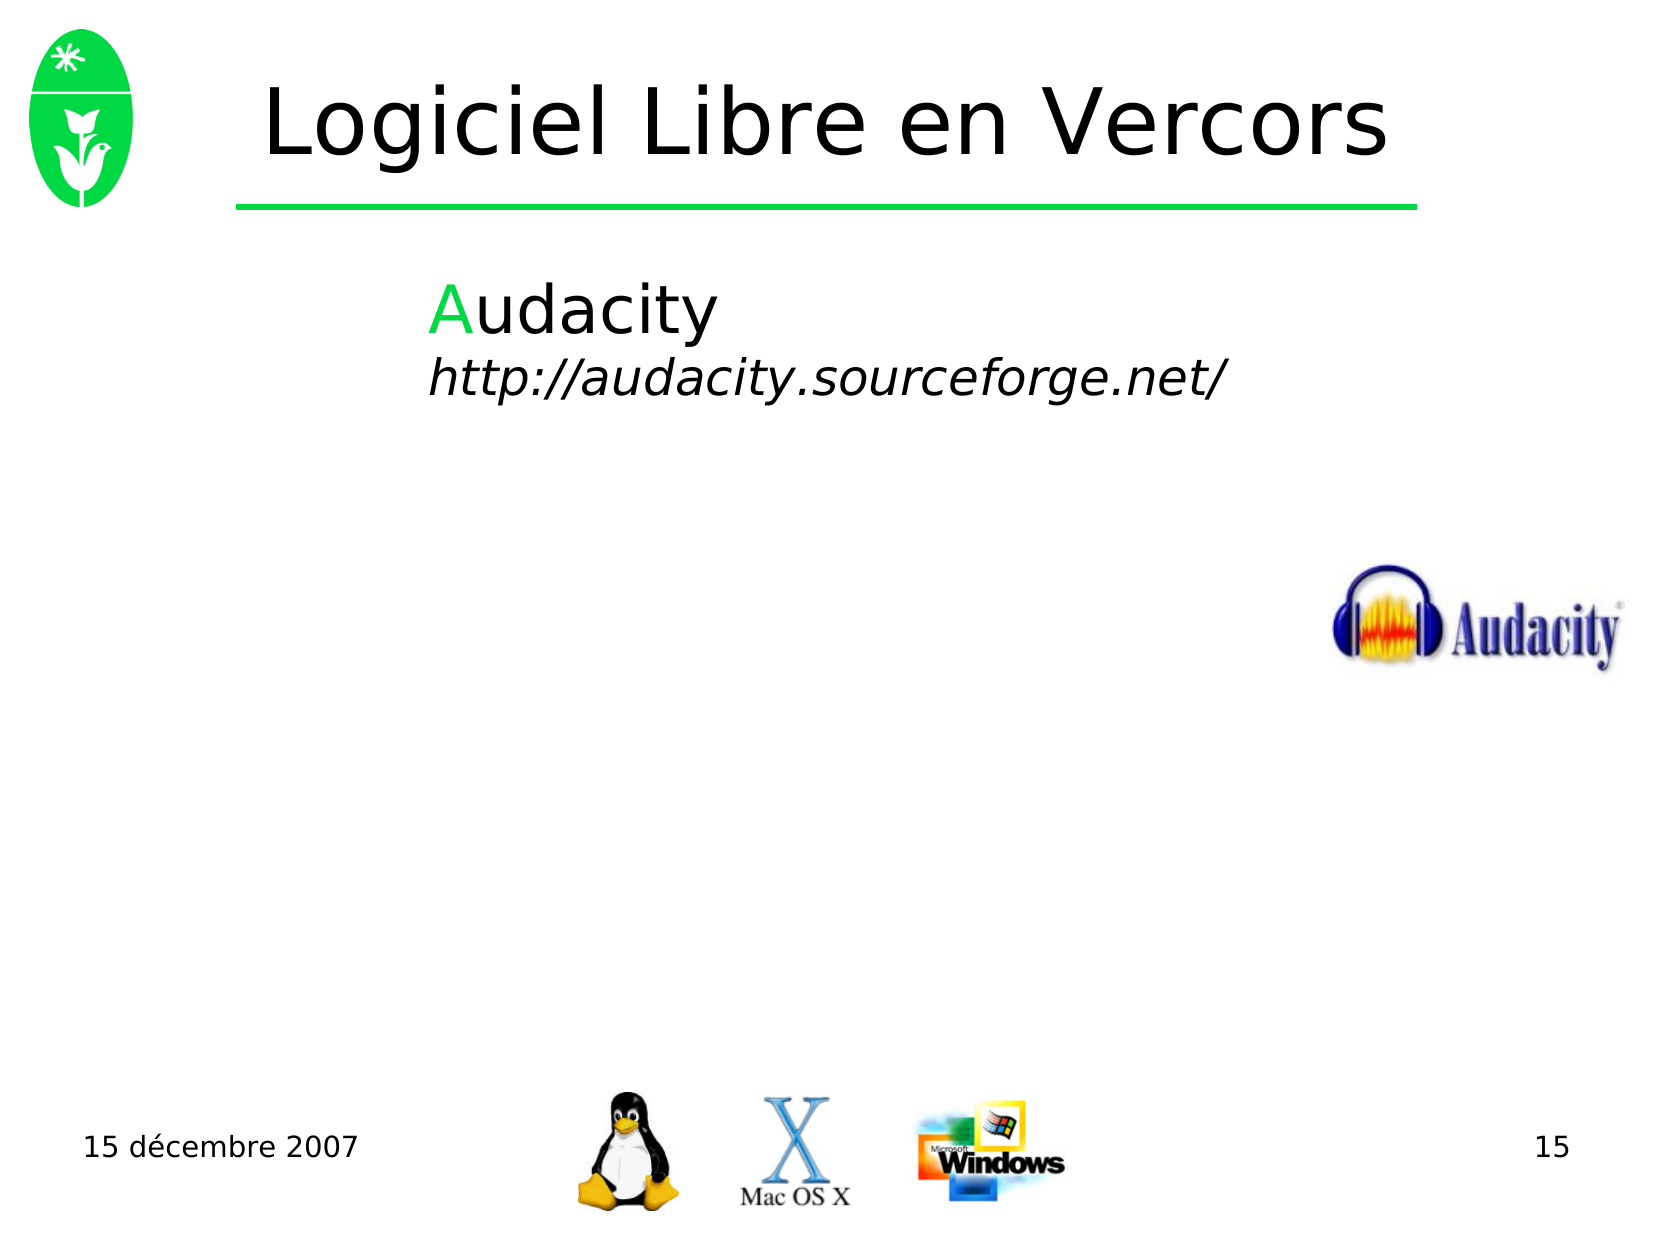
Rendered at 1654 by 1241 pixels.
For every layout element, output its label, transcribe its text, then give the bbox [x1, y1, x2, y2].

picture [1328, 560, 1628, 680]
text_box Audacity http://audacity.sourceforge.net/ [413, 264, 1241, 415]
picture [903, 1092, 1076, 1211]
picture [578, 1092, 679, 1211]
picture [726, 1092, 866, 1211]
title Logiciel Libre en Vercors [177, 4, 1477, 241]
picture [29, 29, 133, 207]
